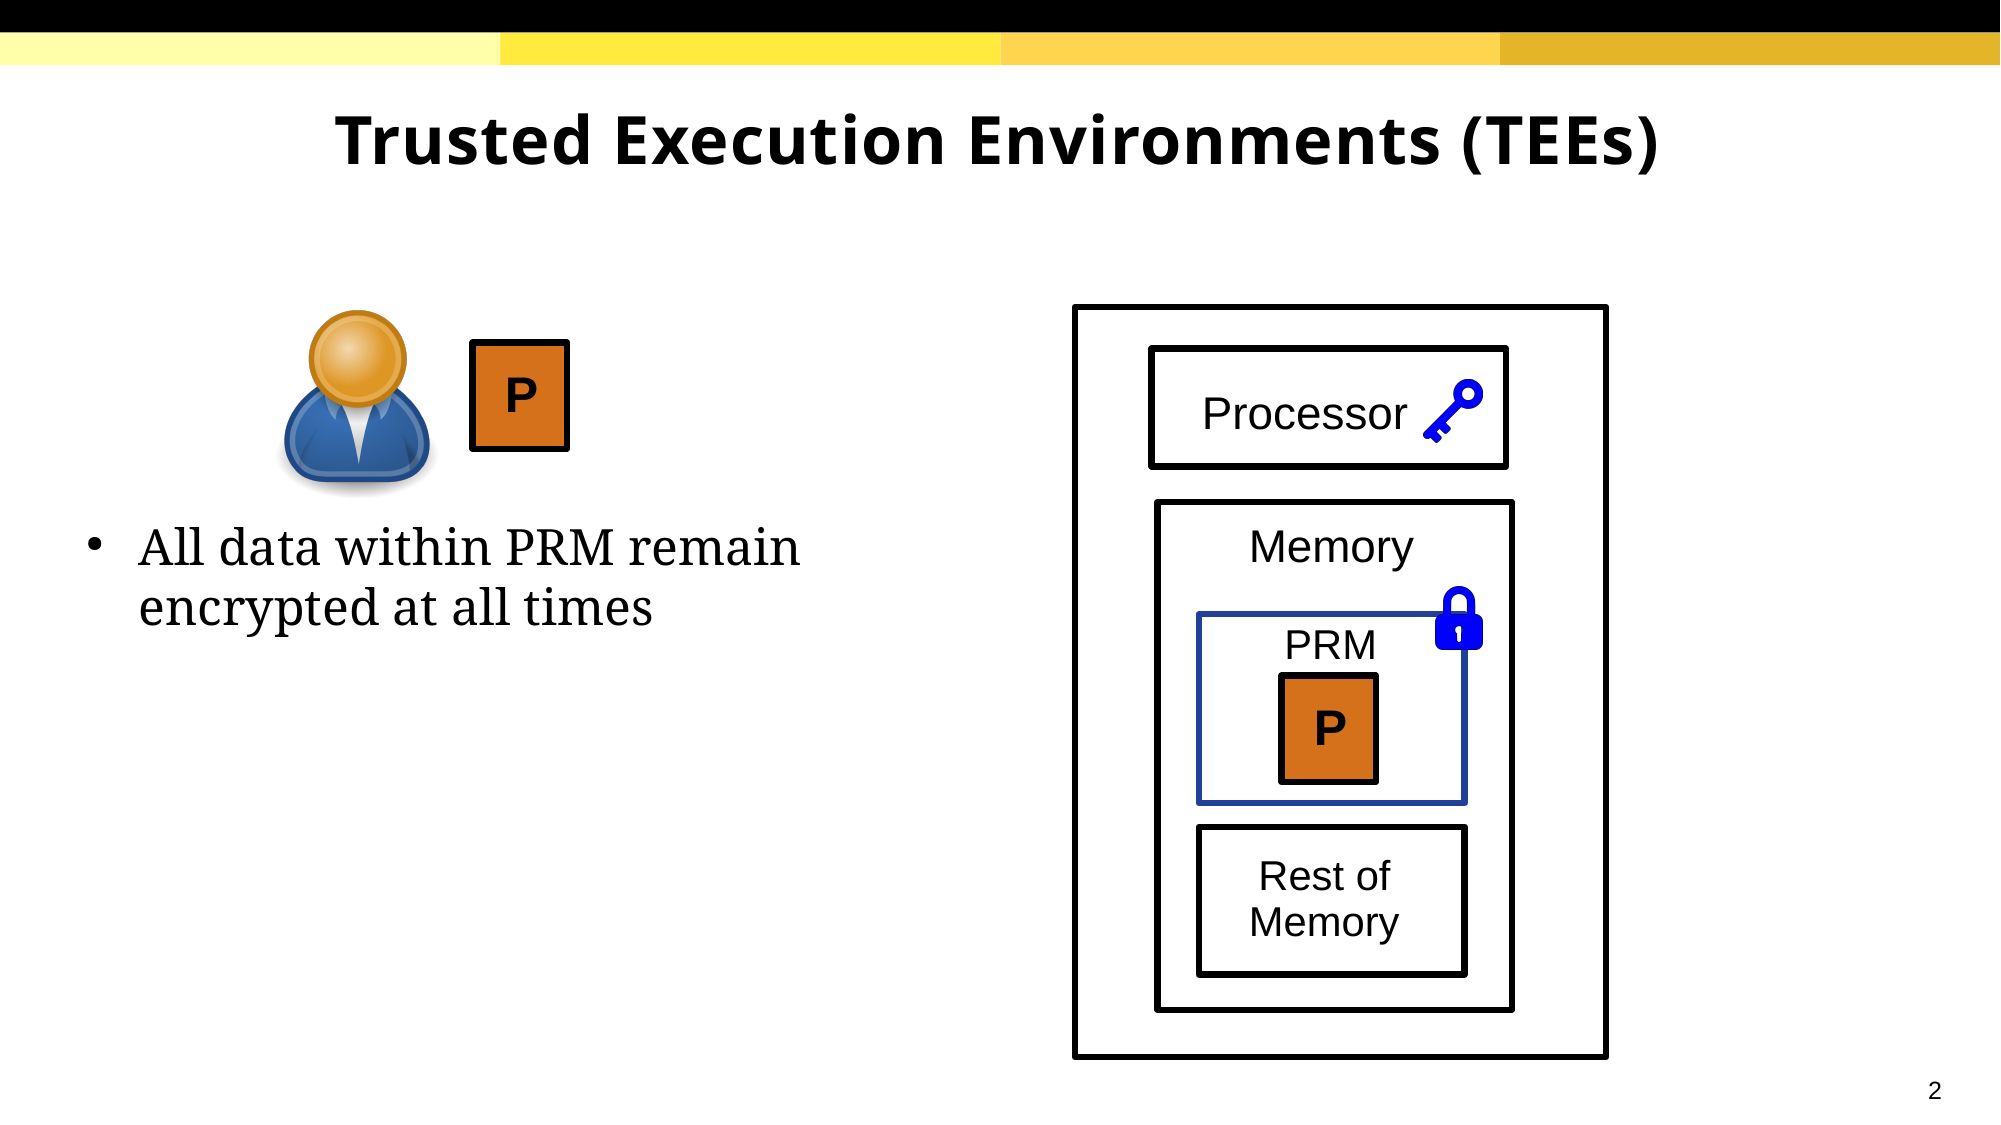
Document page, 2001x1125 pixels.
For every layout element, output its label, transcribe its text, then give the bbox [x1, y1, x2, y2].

title Trusted Execution Environments (TEEs) [48, 71, 1947, 219]
text_box P [1299, 693, 1363, 764]
picture [1423, 379, 1483, 443]
picture [1435, 586, 1483, 650]
text_box PRM [1269, 614, 1393, 676]
text_box [1074, 307, 1607, 1058]
text_box P [490, 360, 554, 431]
text_box [472, 342, 567, 449]
text_box 2 [1913, 1068, 1958, 1112]
text_box Processor [1187, 380, 1424, 447]
picture [253, 301, 461, 507]
list All data within PRM remain encrypted at all times [53, 507, 1069, 981]
text_box Rest of Memory [1234, 845, 1415, 954]
text_box Memory [1234, 513, 1430, 580]
